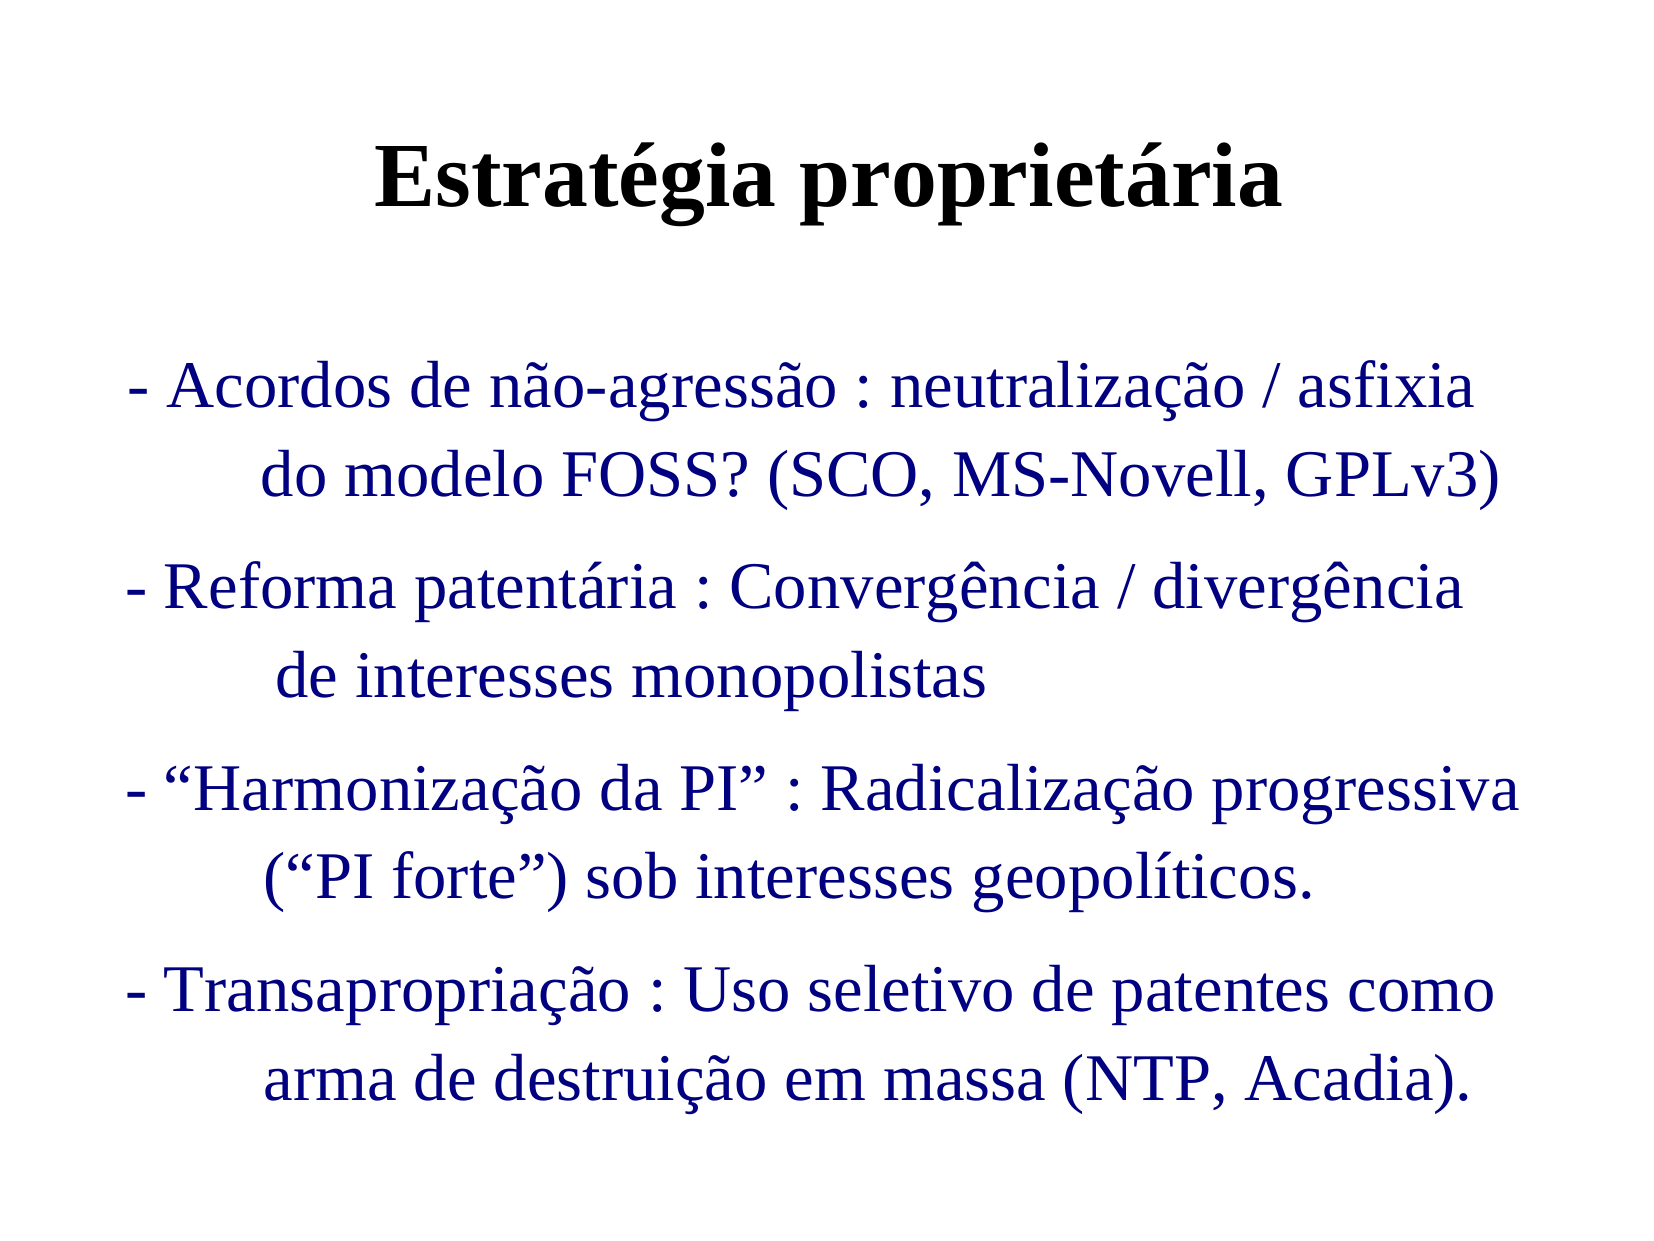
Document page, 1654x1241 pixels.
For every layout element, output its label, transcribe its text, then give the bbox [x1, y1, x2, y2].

title Estratégia proprietária [156, 81, 1503, 269]
text_box - Acordos de não-agressão : neutralização / asfixia do modelo FOSS? (SCO, MS-Novell, GPLv3) - Reforma patentária : Convergência / divergência de interesses monopolistas - “Harmonização da PI” : Radicalização progressiva (“PI forte”) sob interesses geopolíticos. - Transapropriação : Uso seletivo de patentes como arma de destruição em massa (NTP, Acadia). [125, 333, 1546, 1115]
